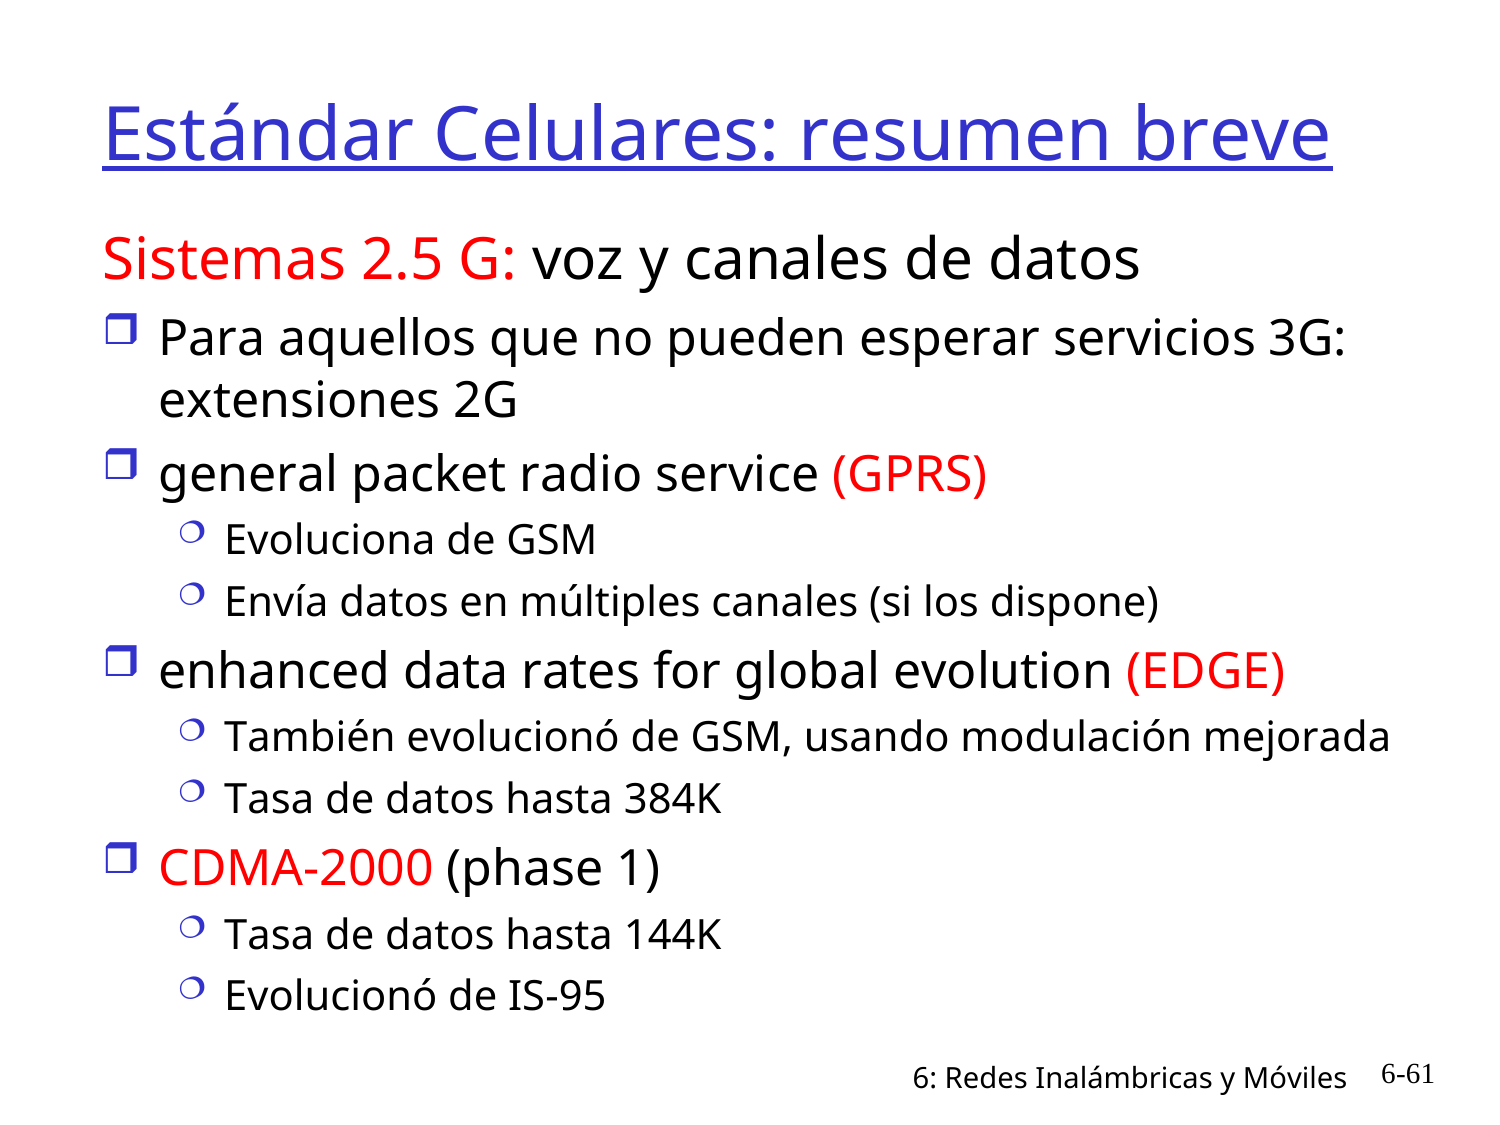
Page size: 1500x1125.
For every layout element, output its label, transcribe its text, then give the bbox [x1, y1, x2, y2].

list Sistemas 2.5 G: voz y canales de datos Para aquellos que no pueden esperar servicios 3G: extensiones 2G general packet radio service (GPRS) Evoluciona de GSM Envía datos en múltiples canales (si los dispone) enhanced data rates for global evolution (EDGE) También evolucionó de GSM, usando modulación mejorada Tasa de datos hasta 384K CDMA-2000 (phase 1) Tasa de datos hasta 144K Evolucionó de IS-95 [87, 215, 1474, 978]
title Estándar Celulares: resumen breve [87, 36, 1363, 215]
